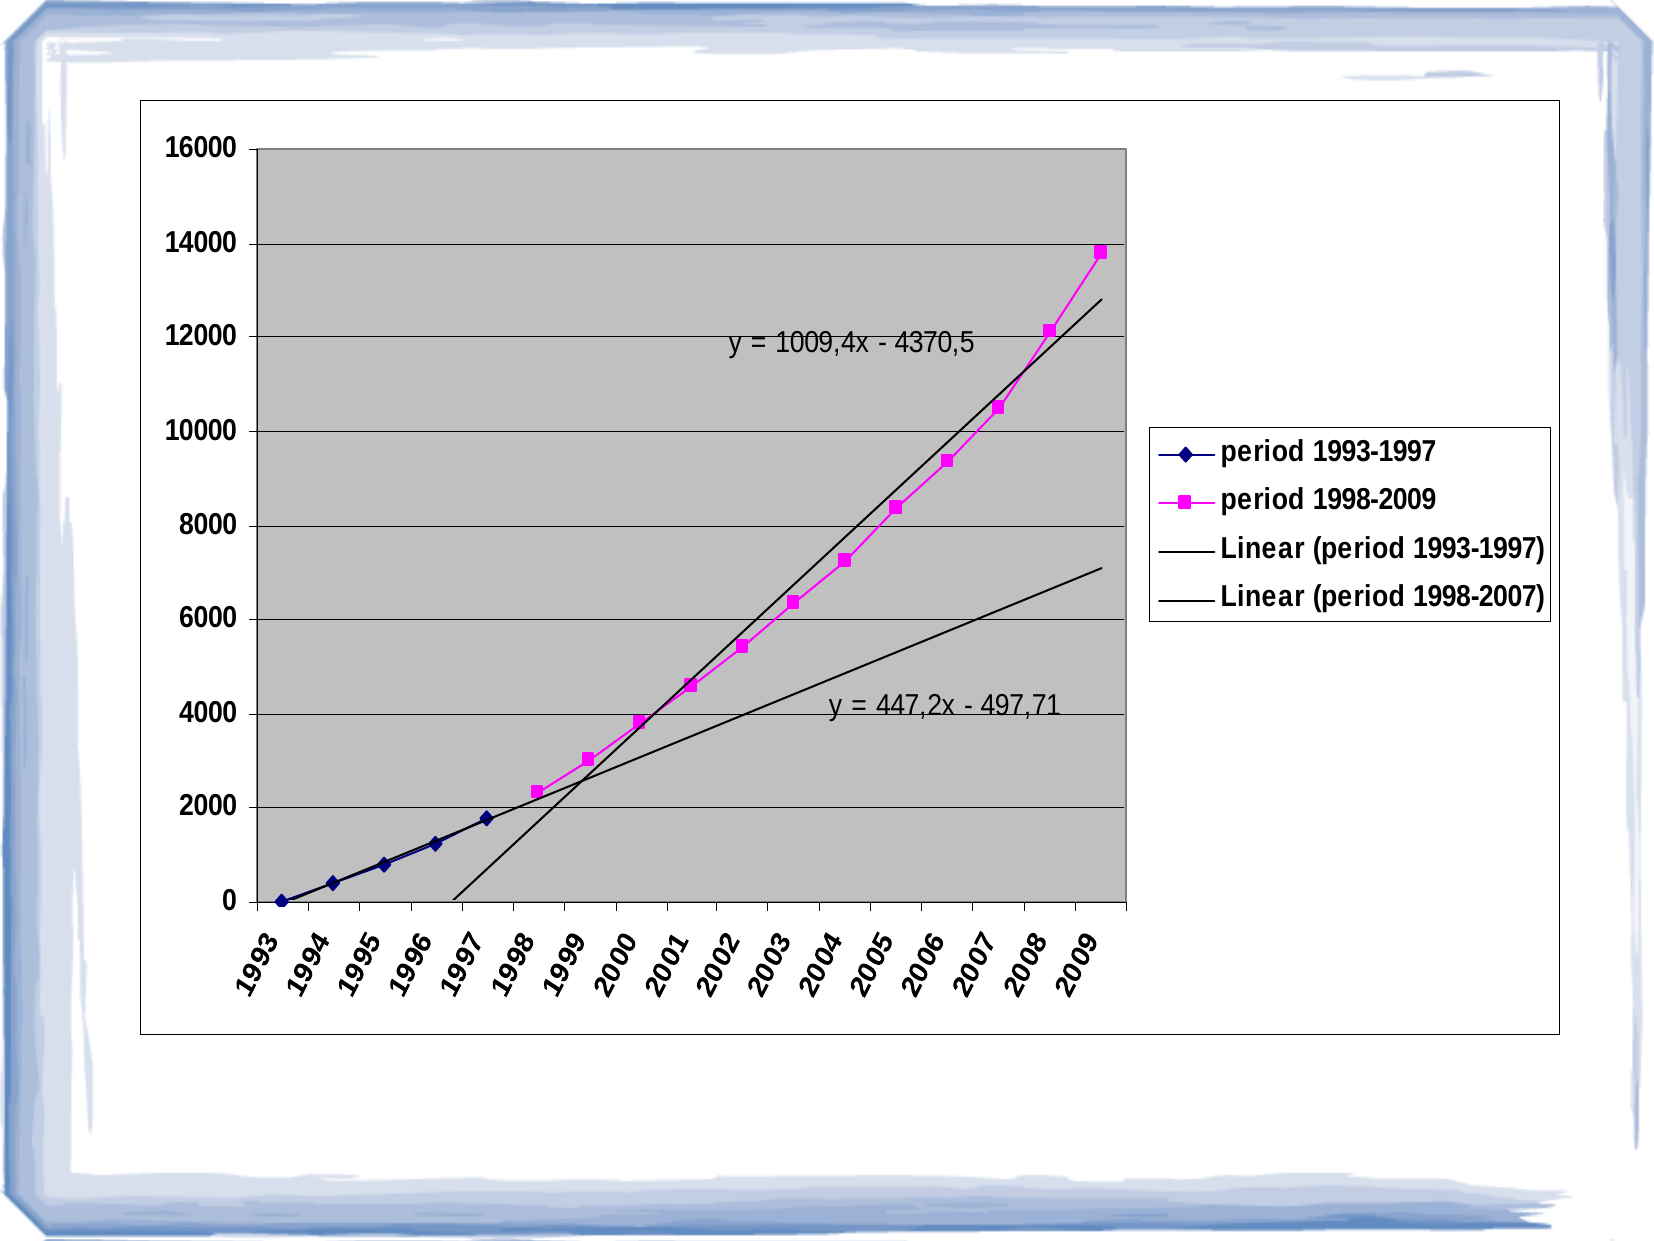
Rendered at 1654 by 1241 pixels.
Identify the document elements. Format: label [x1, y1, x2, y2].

text_box [129, 88, 1572, 1046]
picture [0, 0, 1654, 1241]
